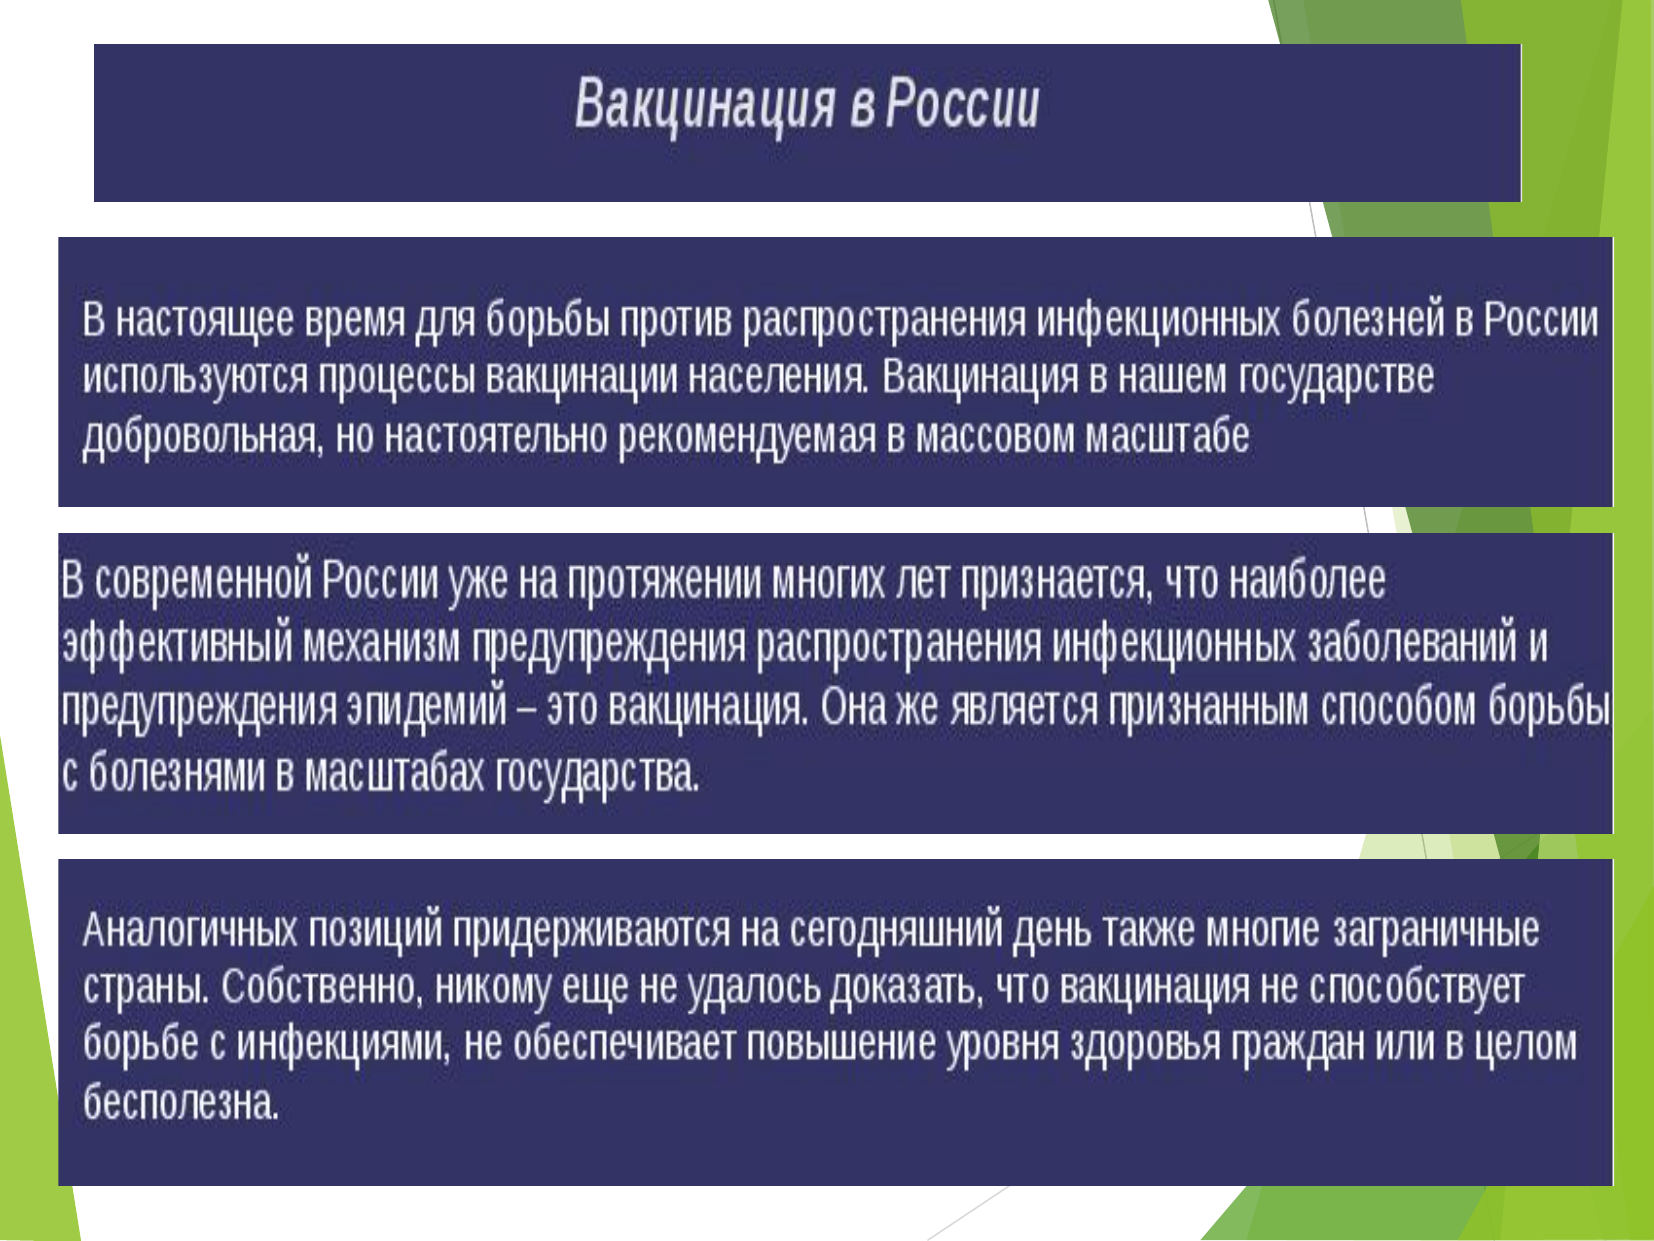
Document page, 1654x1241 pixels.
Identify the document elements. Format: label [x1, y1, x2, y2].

picture [58, 859, 1615, 1186]
picture [94, 44, 1523, 202]
picture [58, 237, 1615, 507]
picture [58, 533, 1615, 834]
